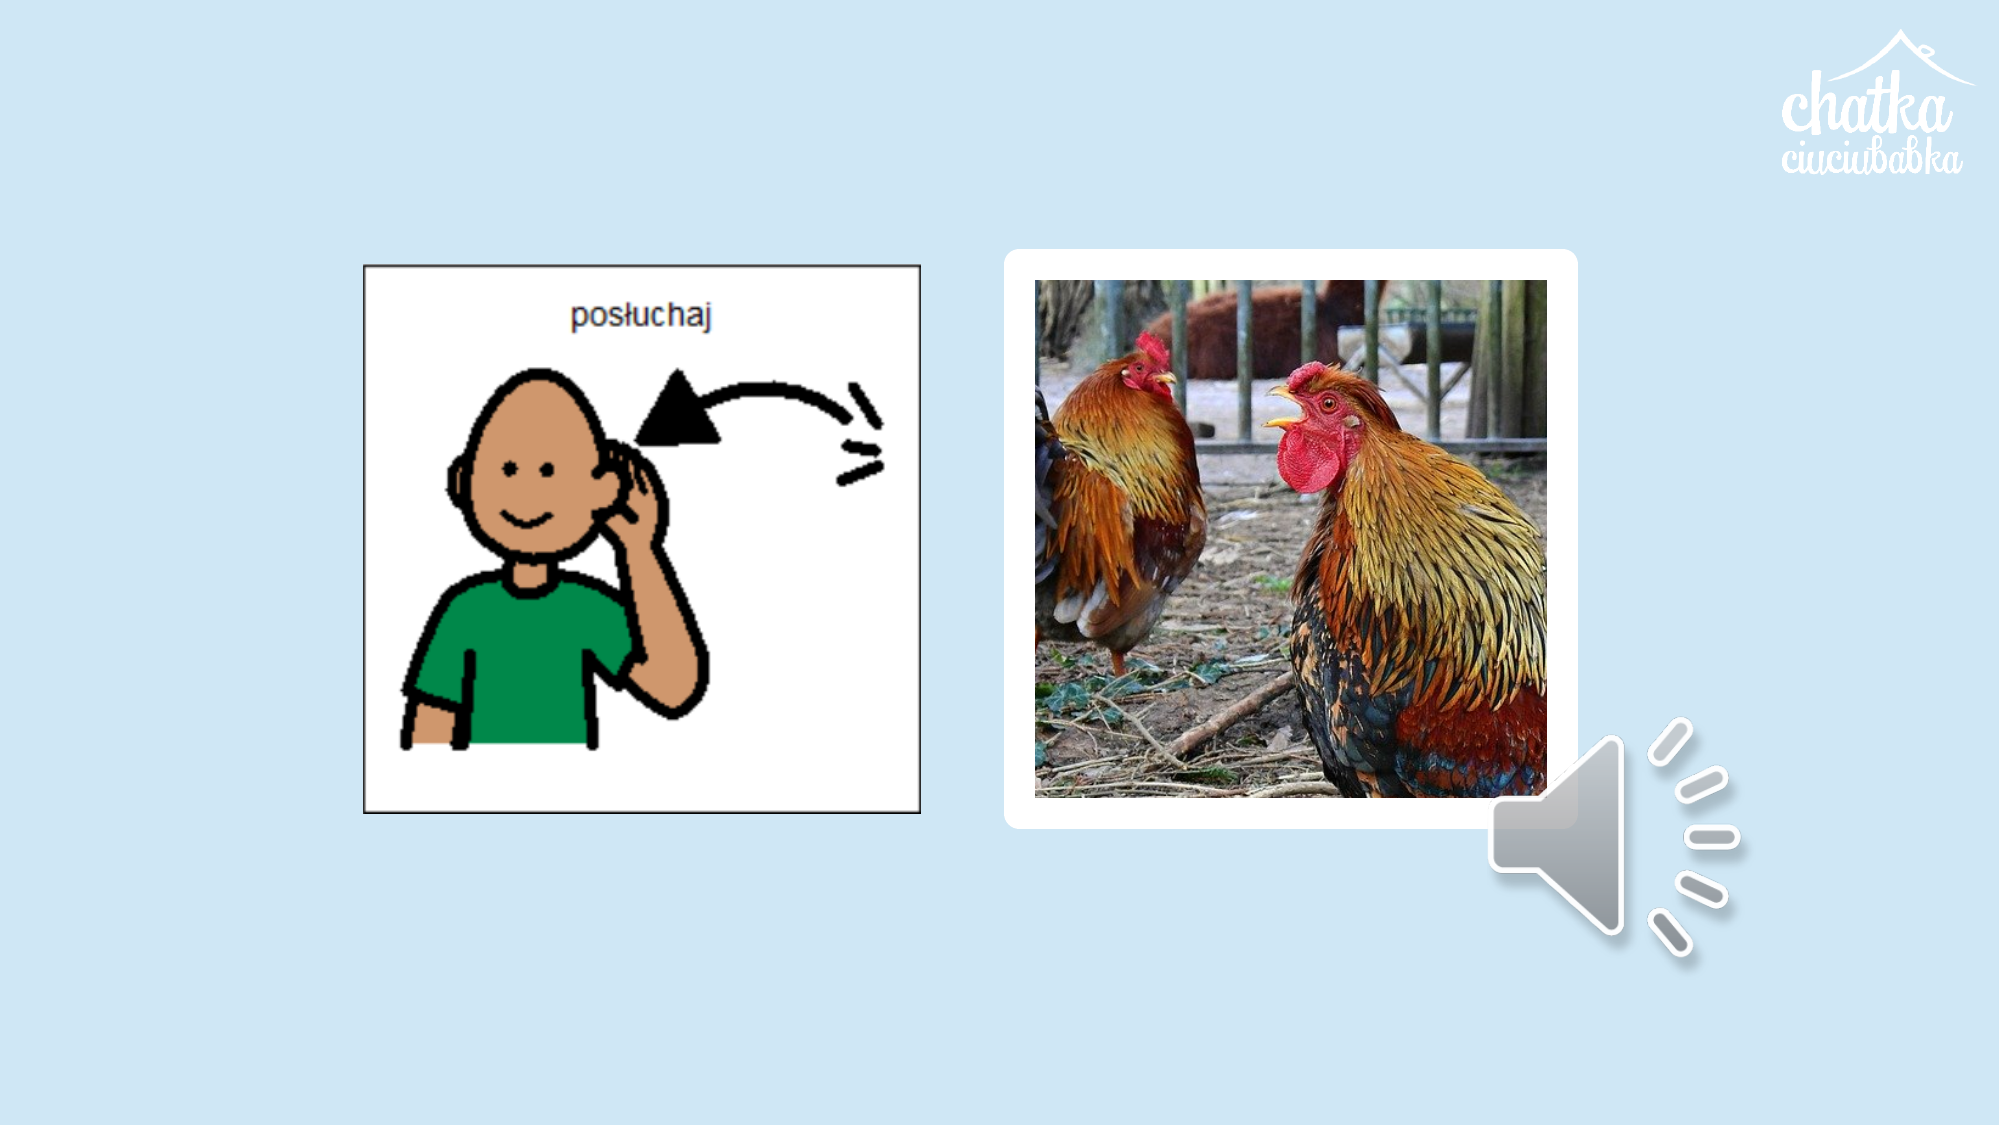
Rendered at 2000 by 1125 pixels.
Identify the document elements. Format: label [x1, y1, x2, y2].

picture [1035, 279, 1756, 980]
picture [1755, 5, 1991, 241]
picture [363, 264, 921, 814]
